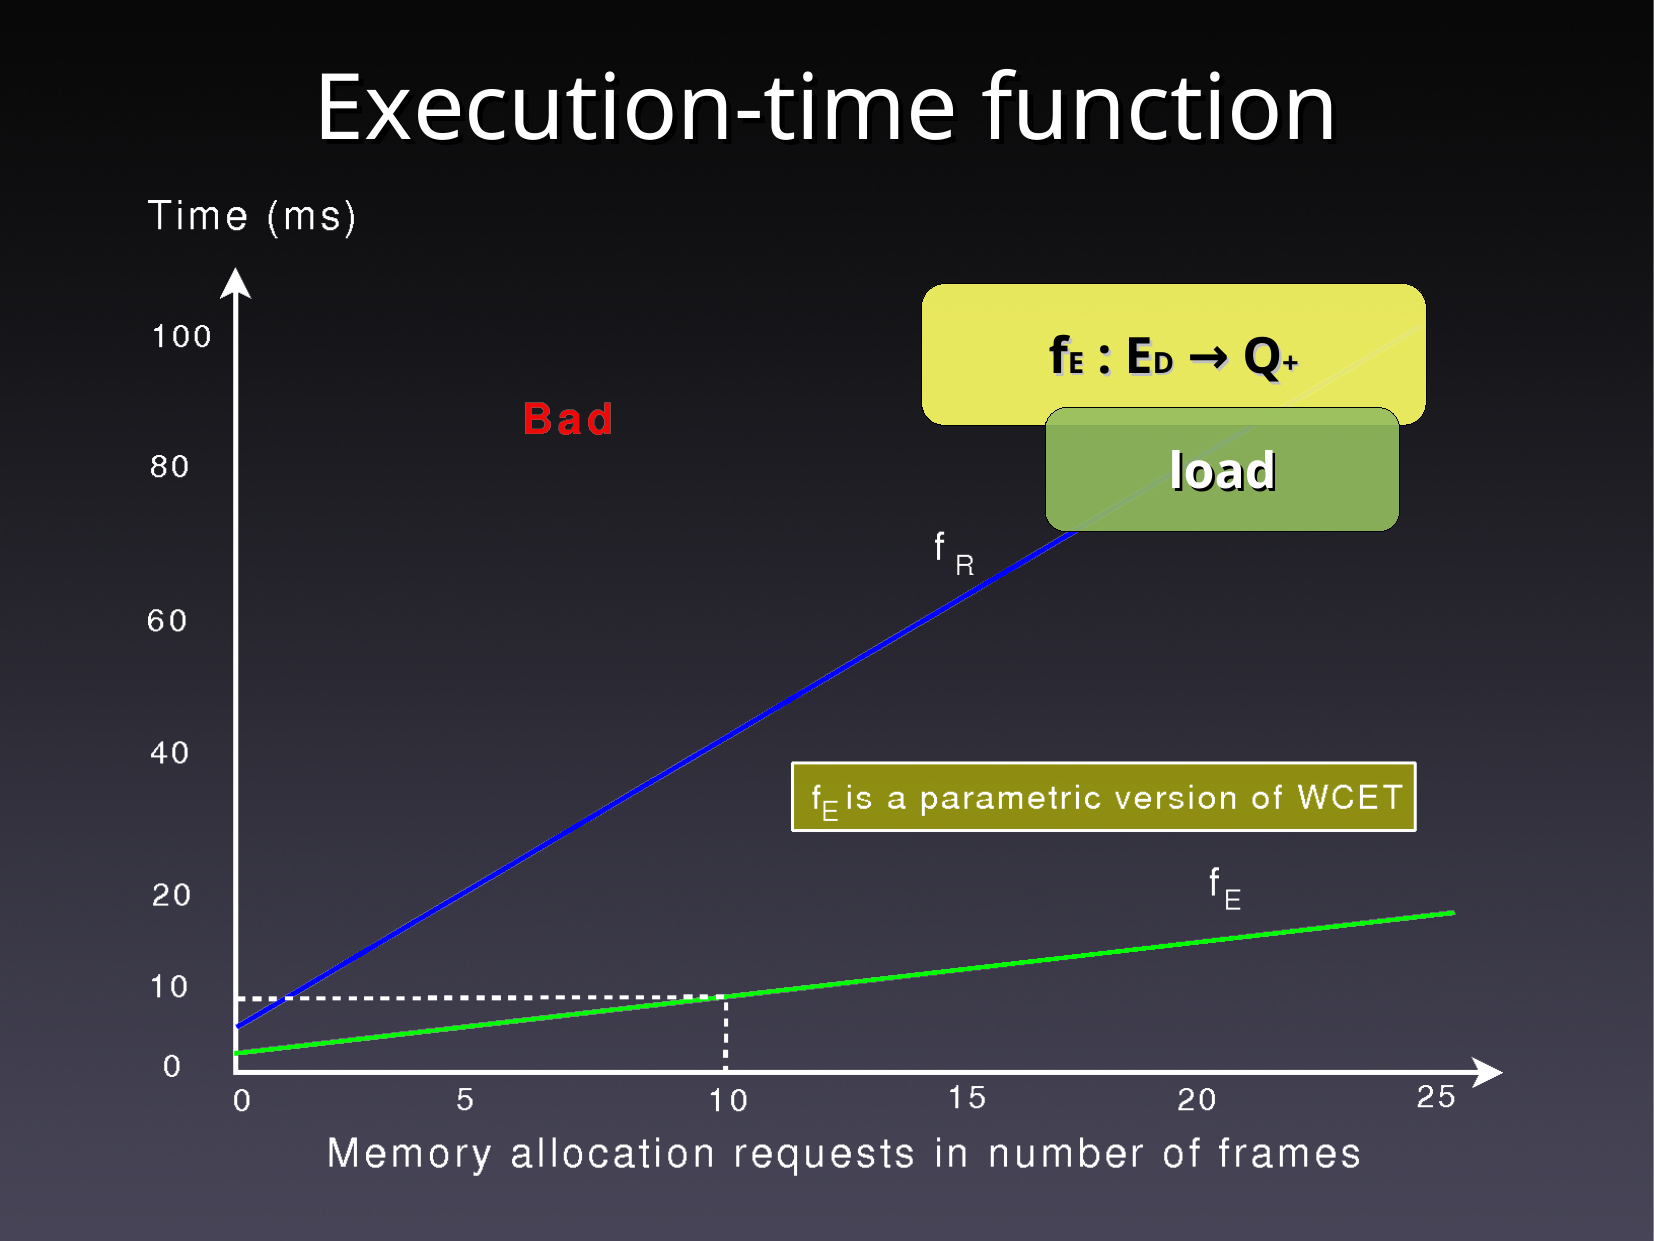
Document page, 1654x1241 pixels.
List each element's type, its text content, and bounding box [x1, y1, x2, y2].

text_box fE : ED → Q+ [921, 283, 1427, 426]
picture [0, 0, 1654, 1241]
title Execution-time function [120, 0, 1533, 208]
text_box load [1045, 407, 1400, 532]
